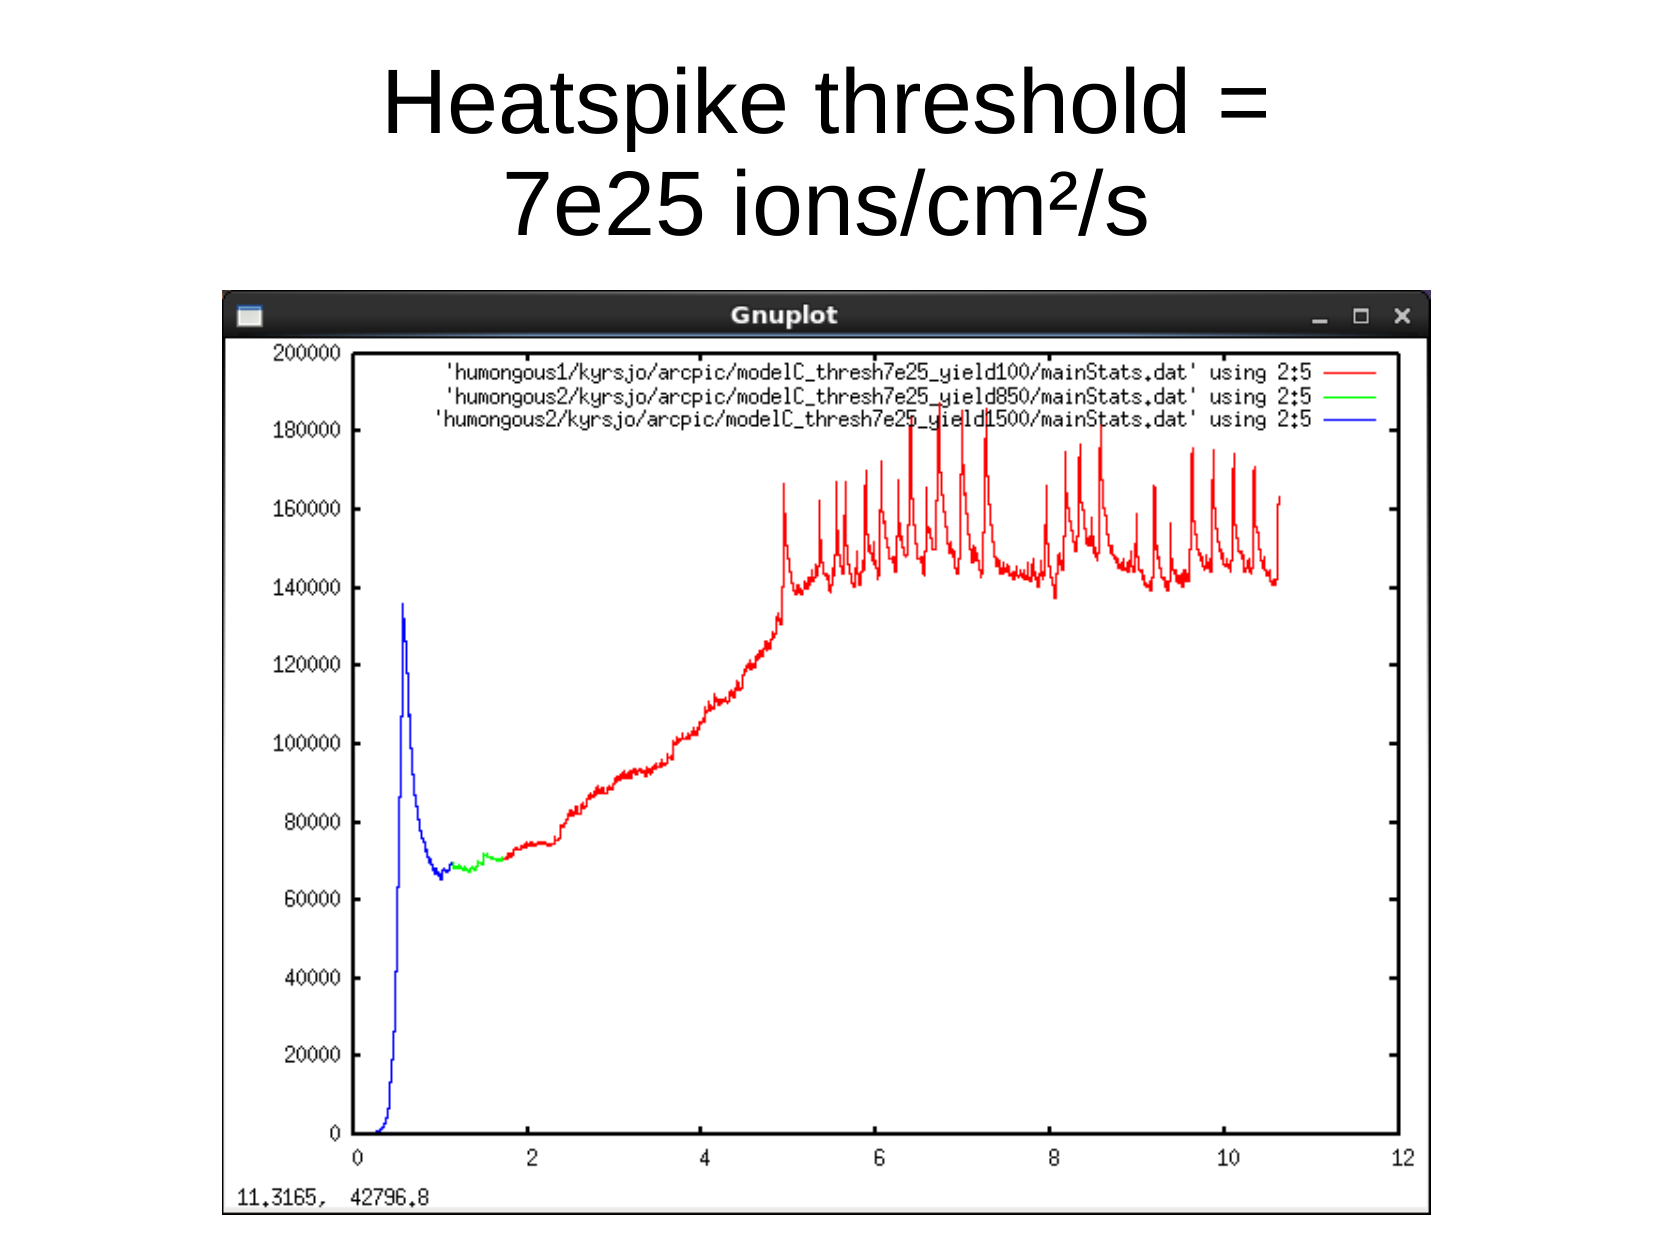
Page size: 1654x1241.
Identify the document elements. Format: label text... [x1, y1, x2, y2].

title Heatspike threshold = 7e25 ions/cm²/s [82, 49, 1571, 257]
picture [222, 290, 1431, 1216]
